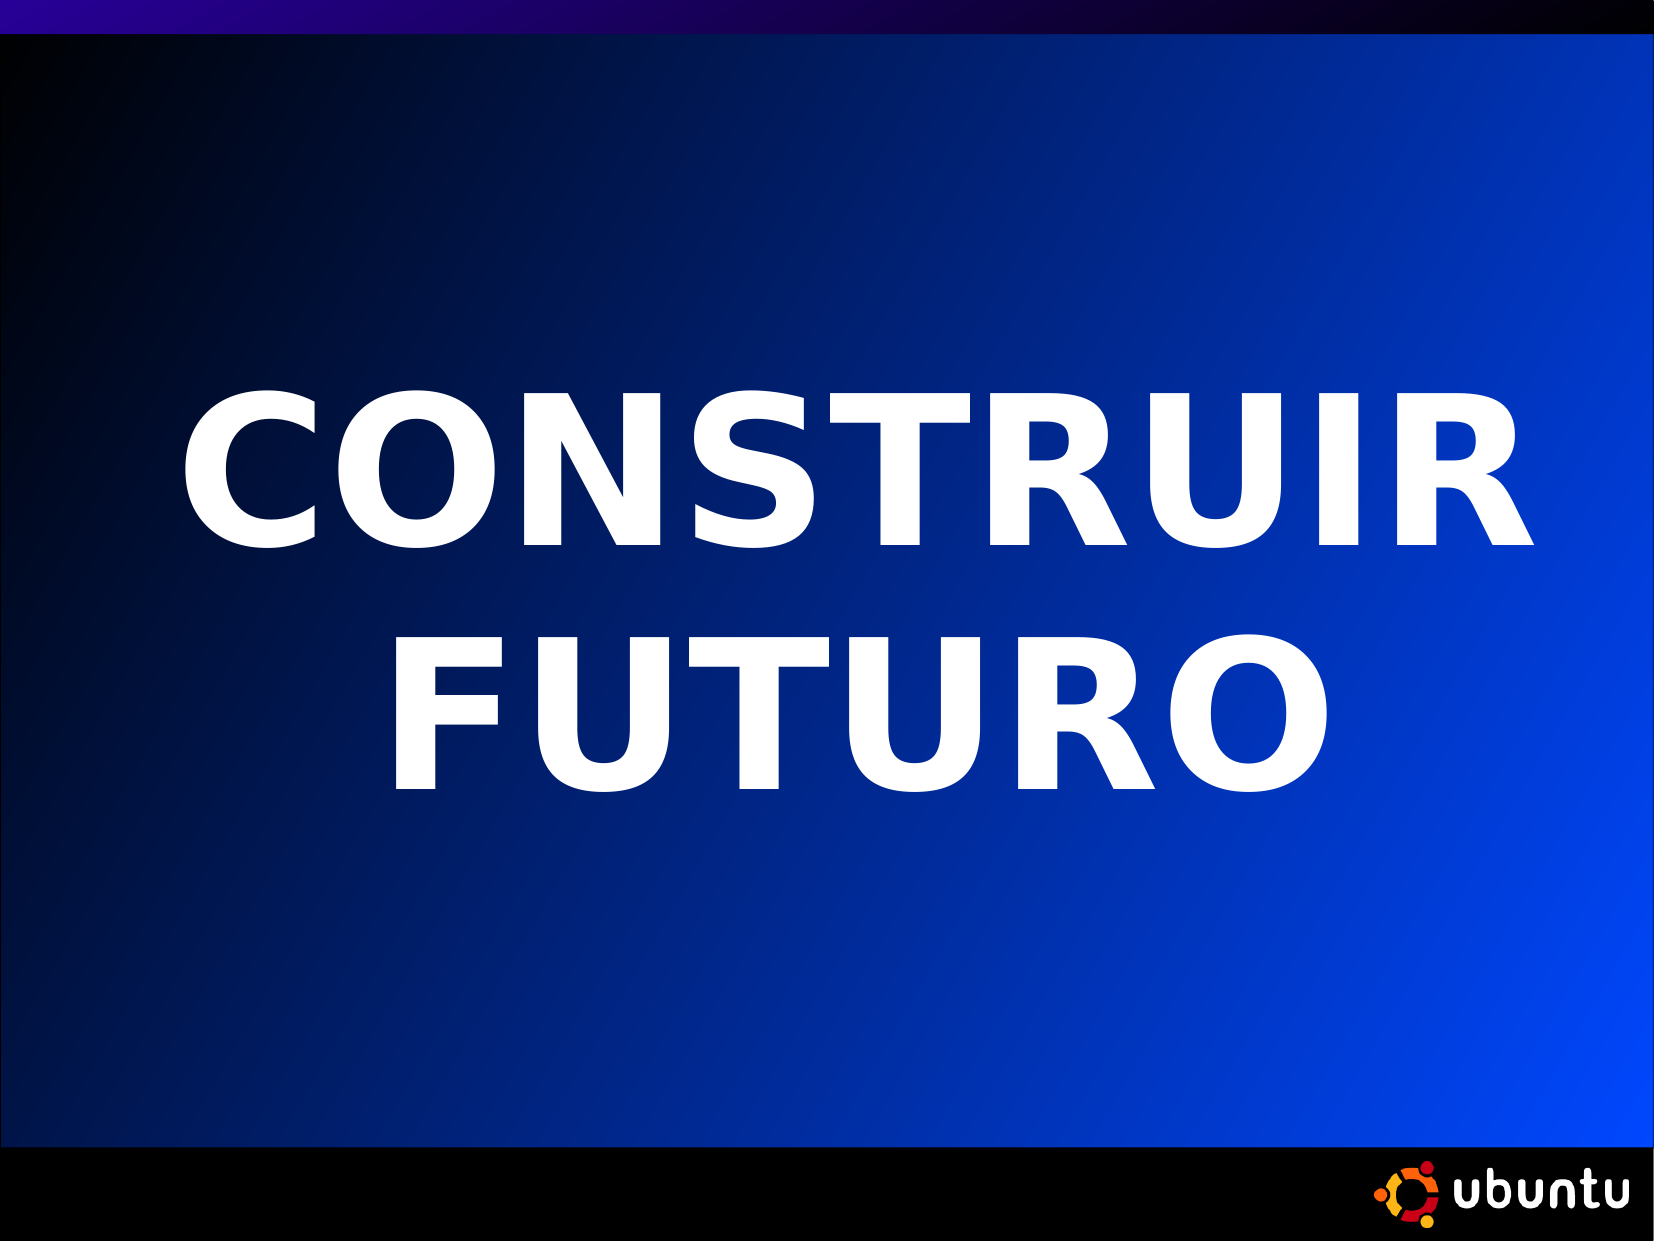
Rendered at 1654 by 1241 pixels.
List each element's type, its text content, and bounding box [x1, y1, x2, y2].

text_box CONSTRUIR FUTURO [175, 349, 1539, 837]
text_box [0, 0, 1654, 1241]
picture [1374, 1161, 1629, 1228]
